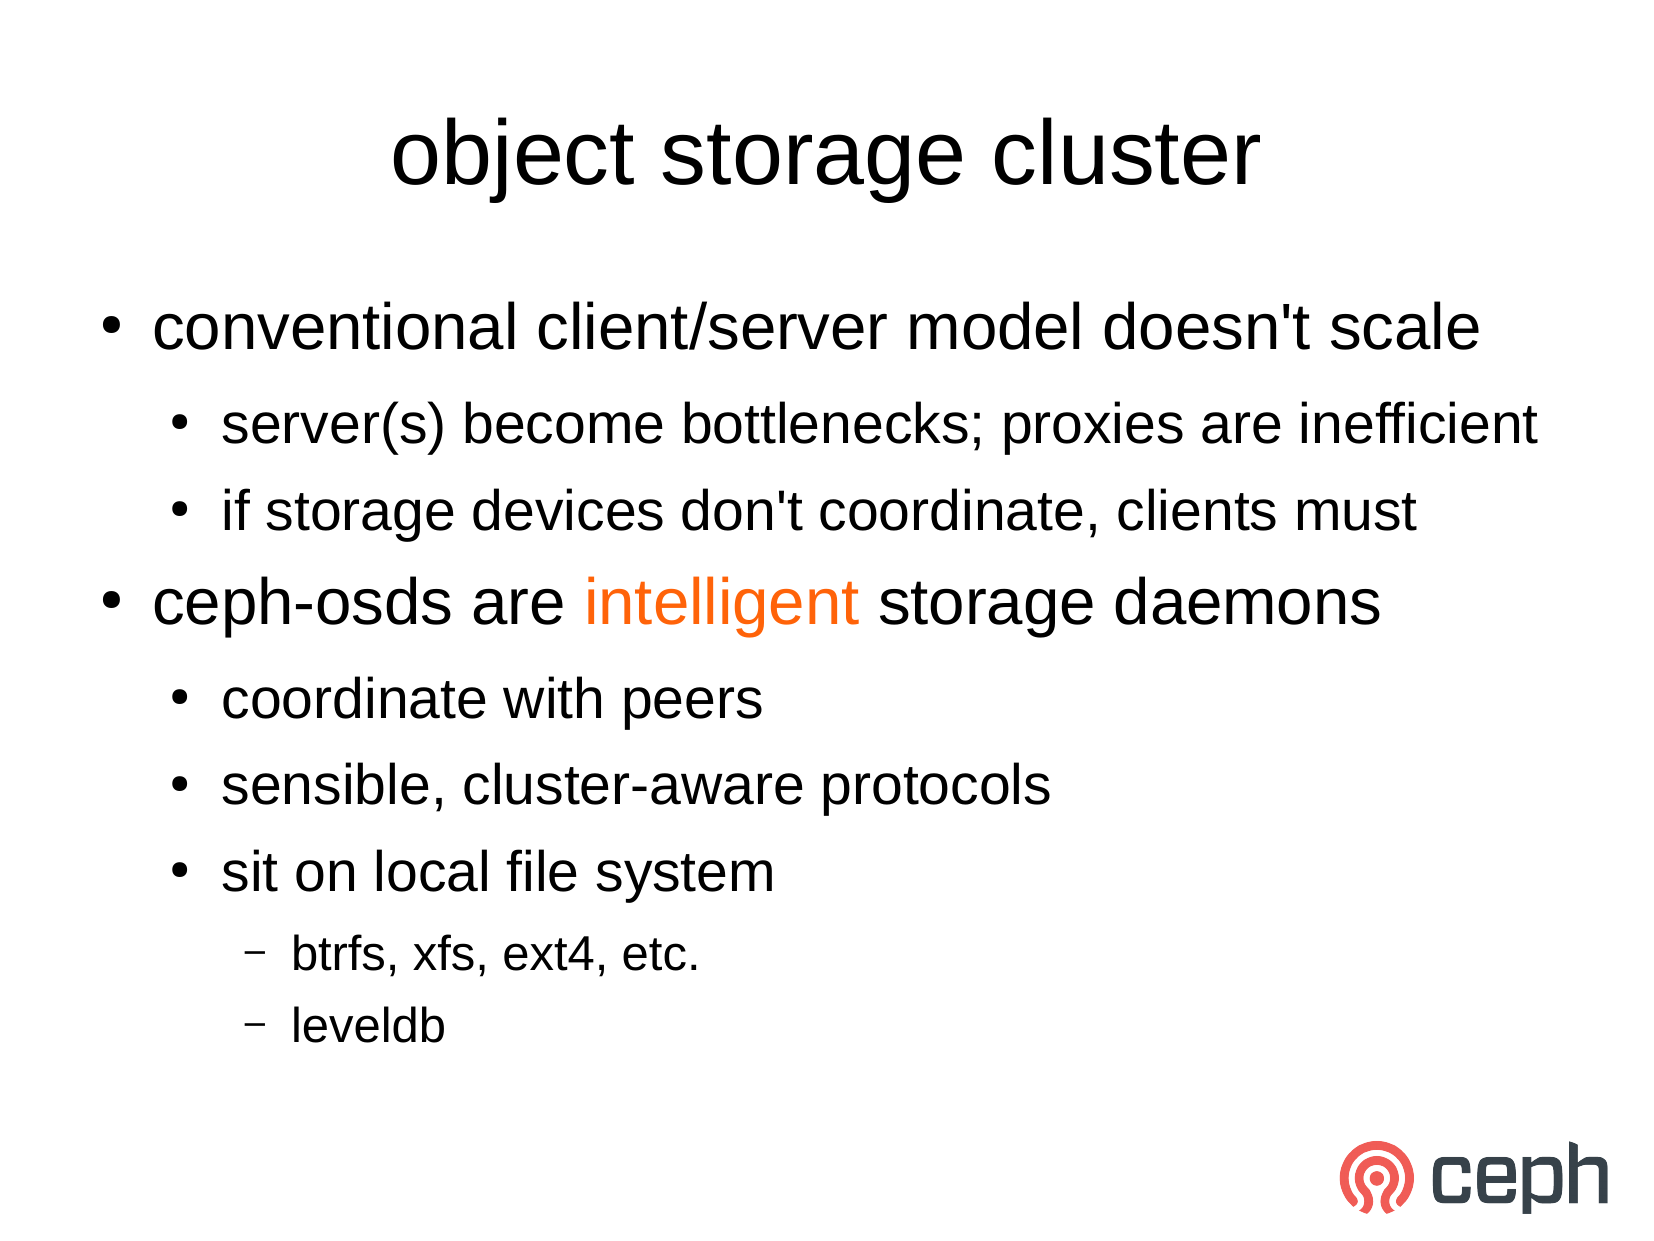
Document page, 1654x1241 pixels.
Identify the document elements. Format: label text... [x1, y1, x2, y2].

list conventional client/server model doesn't scale server(s) become bottlenecks; proxies are inefficient if storage devices don't coordinate, clients must ceph-osds are intelligent storage daemons coordinate with peers sensible, cluster-aware protocols sit on local file system btrfs, xfs, ext4, etc. leveldb [82, 290, 1571, 1109]
picture [1293, 1095, 1654, 1241]
title object storage cluster [82, 49, 1571, 257]
